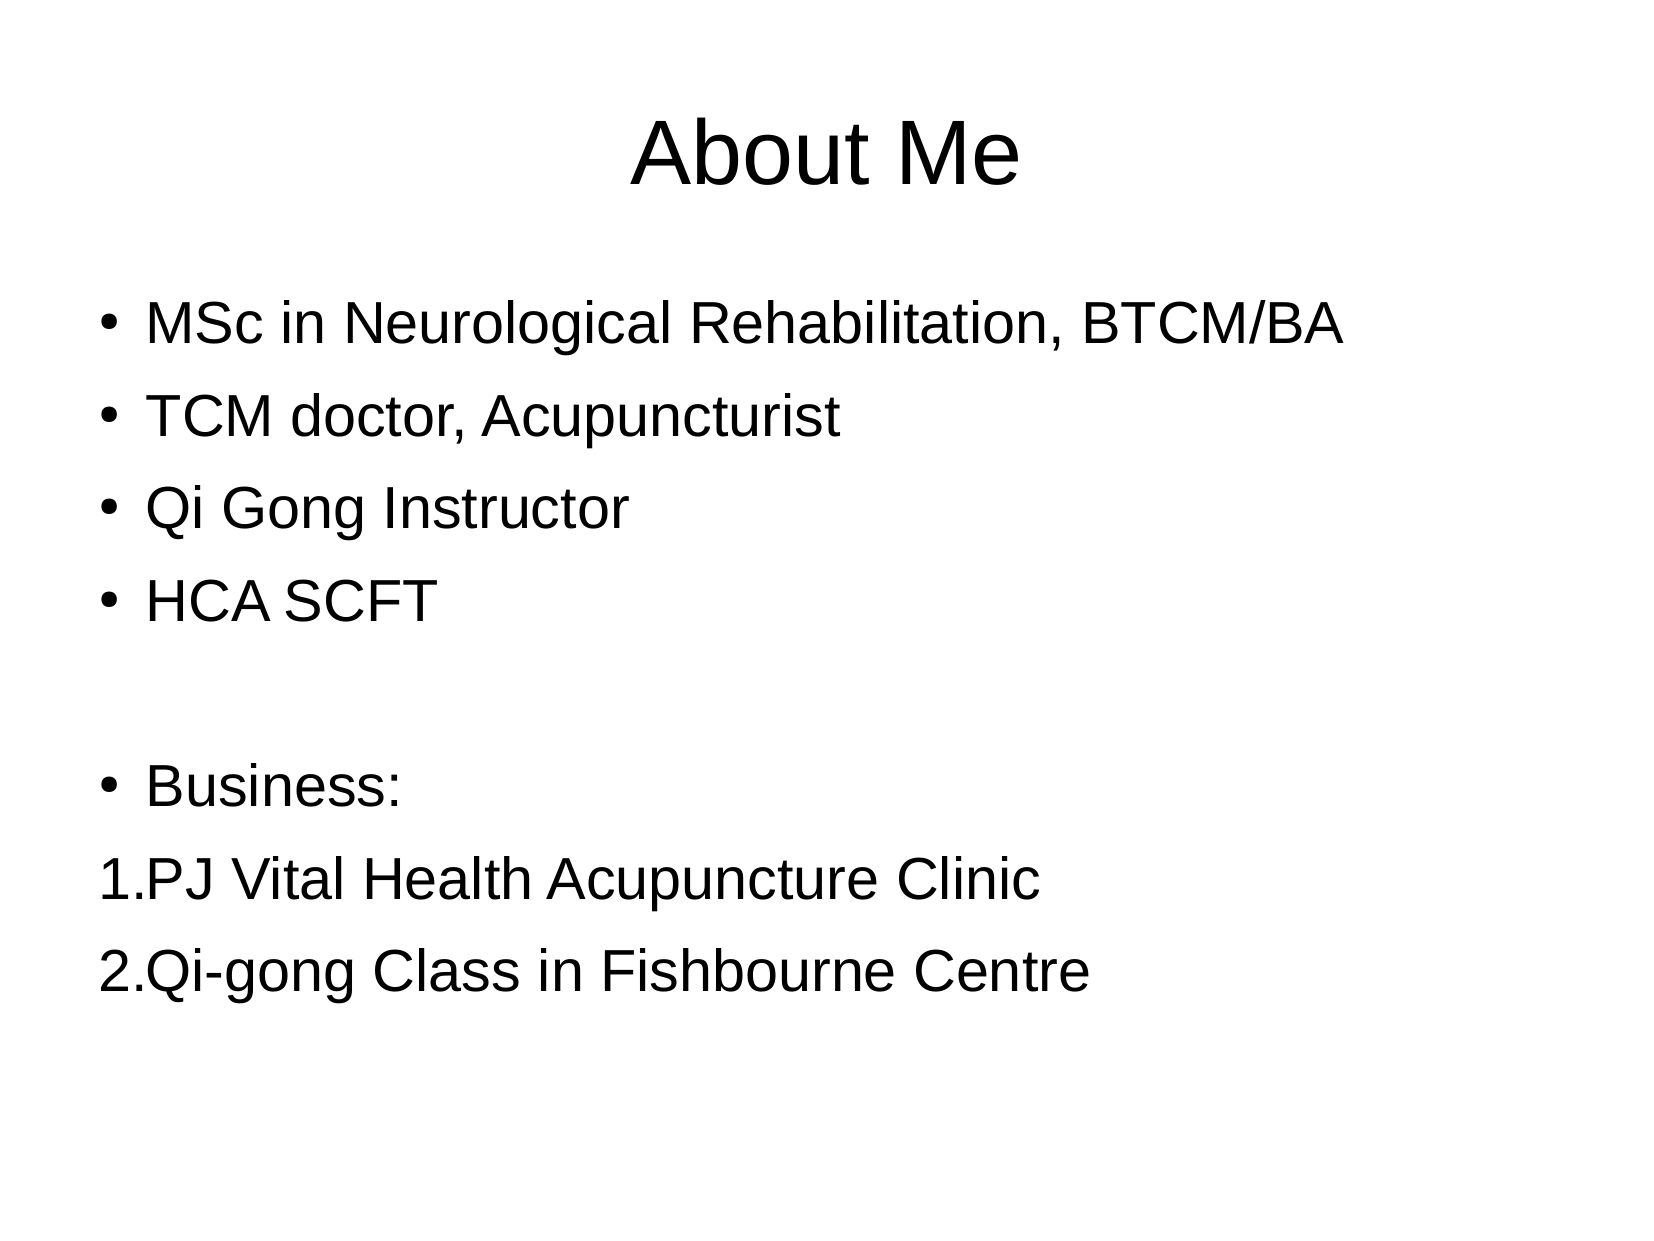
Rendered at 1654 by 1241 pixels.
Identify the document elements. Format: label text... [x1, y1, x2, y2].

list MSc in Neurological Rehabilitation, BTCM/BA TCM doctor, Acupuncturist Qi Gong Instructor HCA SCFT Business: PJ Vital Health Acupuncture Clinic Qi-gong Class in Fishbourne Centre [82, 290, 1571, 1010]
title About Me [82, 49, 1571, 257]
